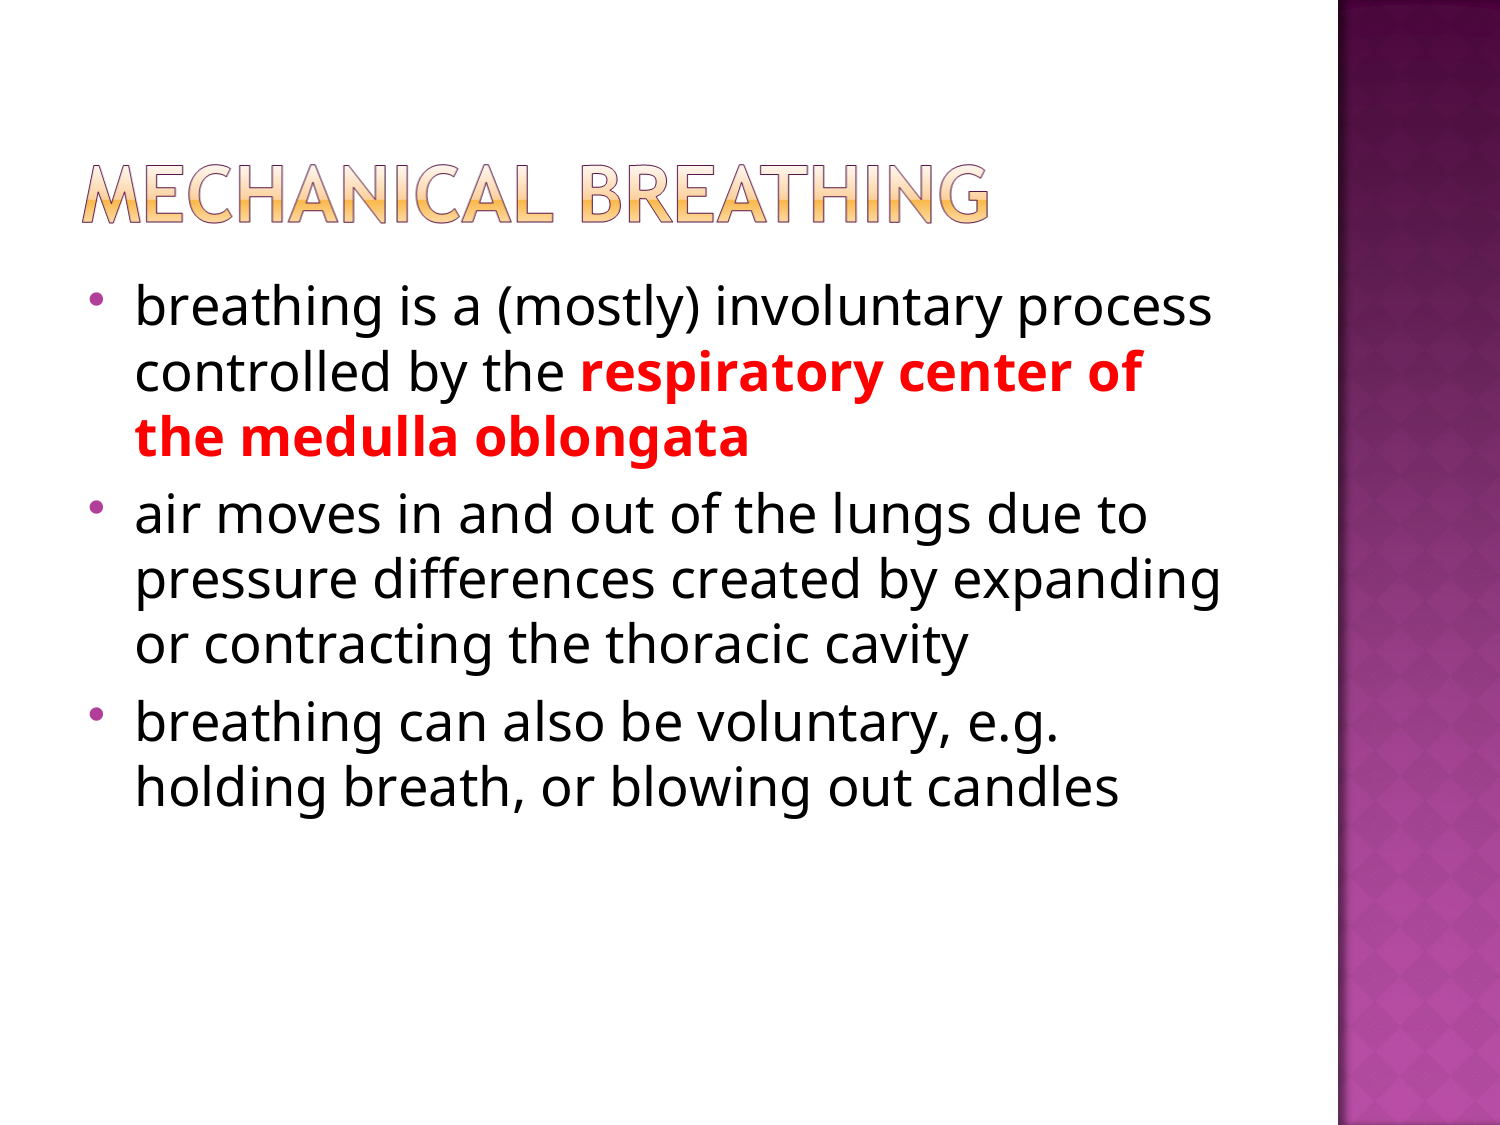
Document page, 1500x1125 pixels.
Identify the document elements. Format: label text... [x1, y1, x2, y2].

picture [1337, 0, 1500, 1125]
list breathing is a (mostly) involuntary process controlled by the respiratory center of the medulla oblongata air moves in and out of the lungs due to pressure differences created by expanding or contracting the thoracic cavity breathing can also be voluntary, e.g. holding breath, or blowing out candles [75, 263, 1263, 1060]
text_box [34, 52, 1265, 241]
